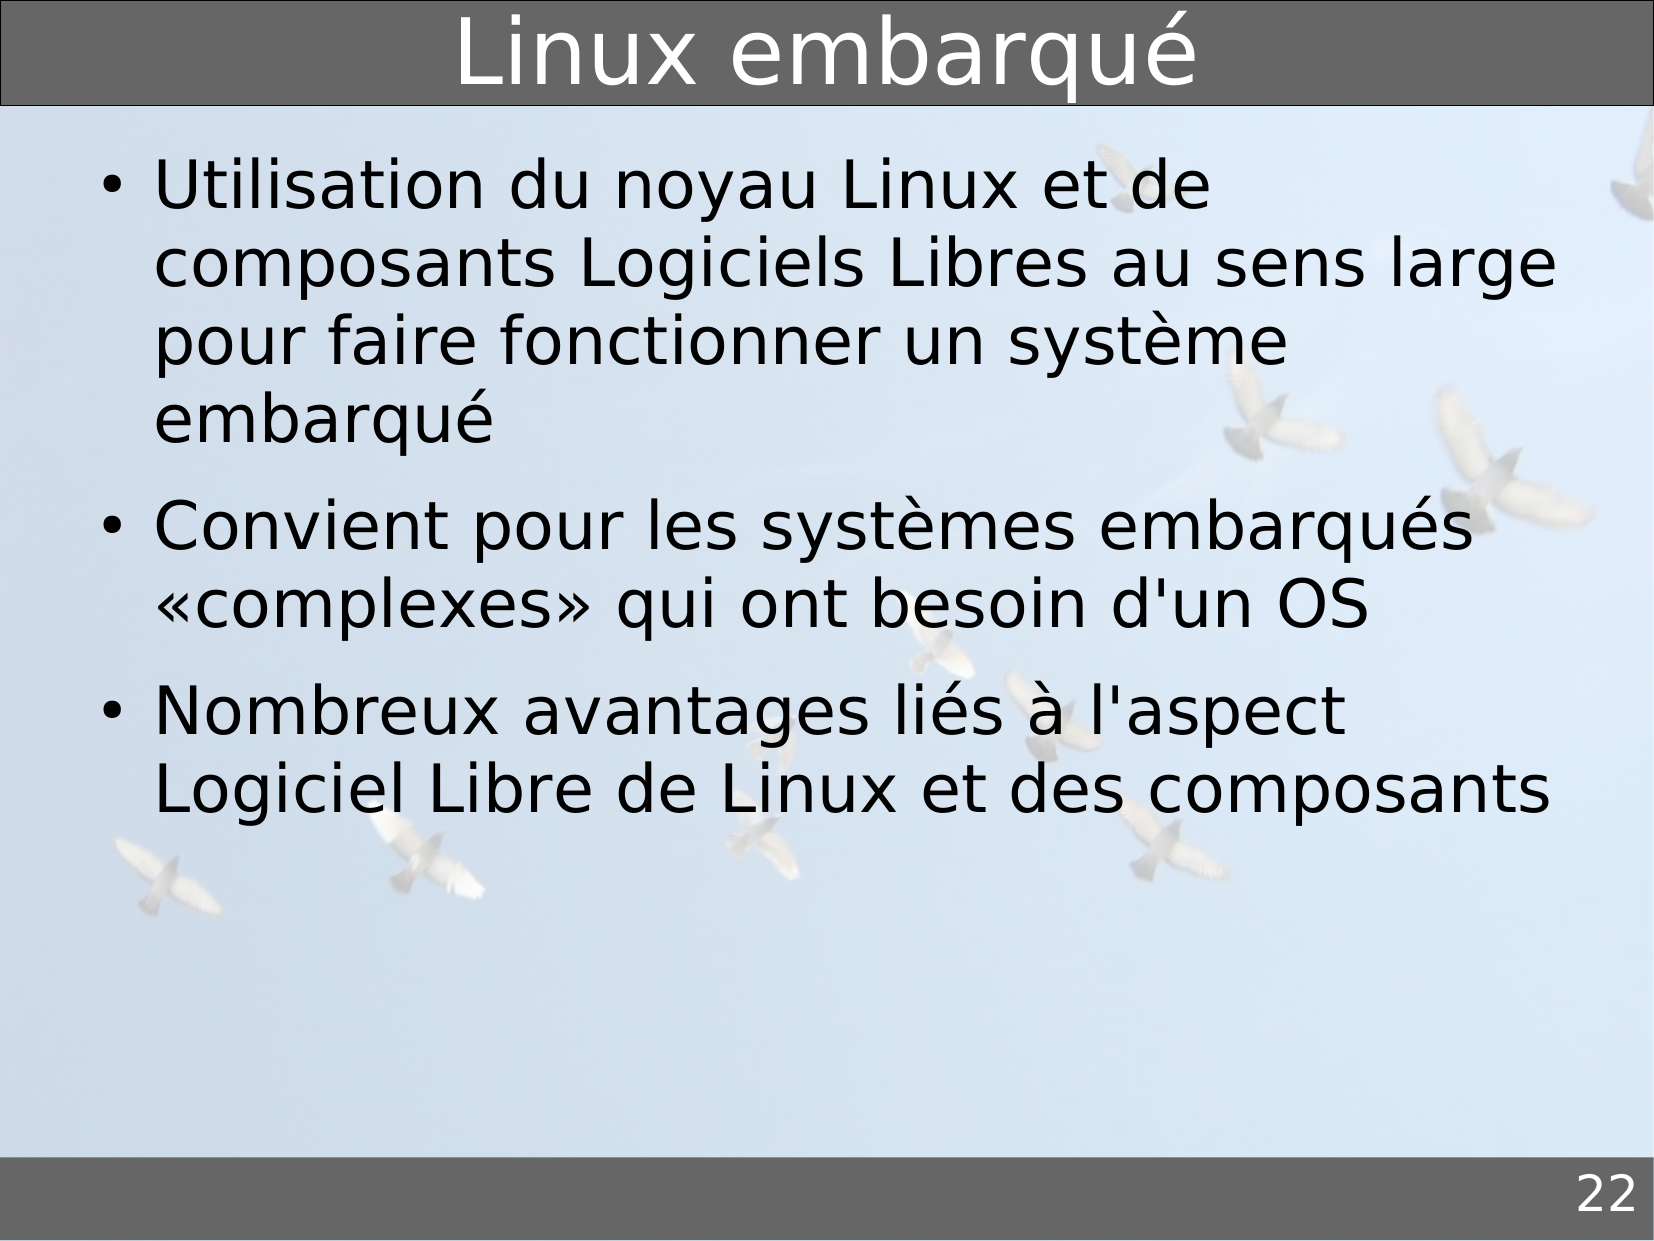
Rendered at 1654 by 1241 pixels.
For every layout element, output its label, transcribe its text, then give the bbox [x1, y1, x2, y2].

list Utilisation du noyau Linux et de composants Logiciels Libres au sens large pour faire fonctionner un système embarqué Convient pour les systèmes embarqués «complexes» qui ont besoin d'un OS Nombreux avantages liés à l'aspect Logiciel Libre de Linux et des composants [82, 146, 1571, 1094]
title Linux embarqué [0, 0, 1654, 107]
